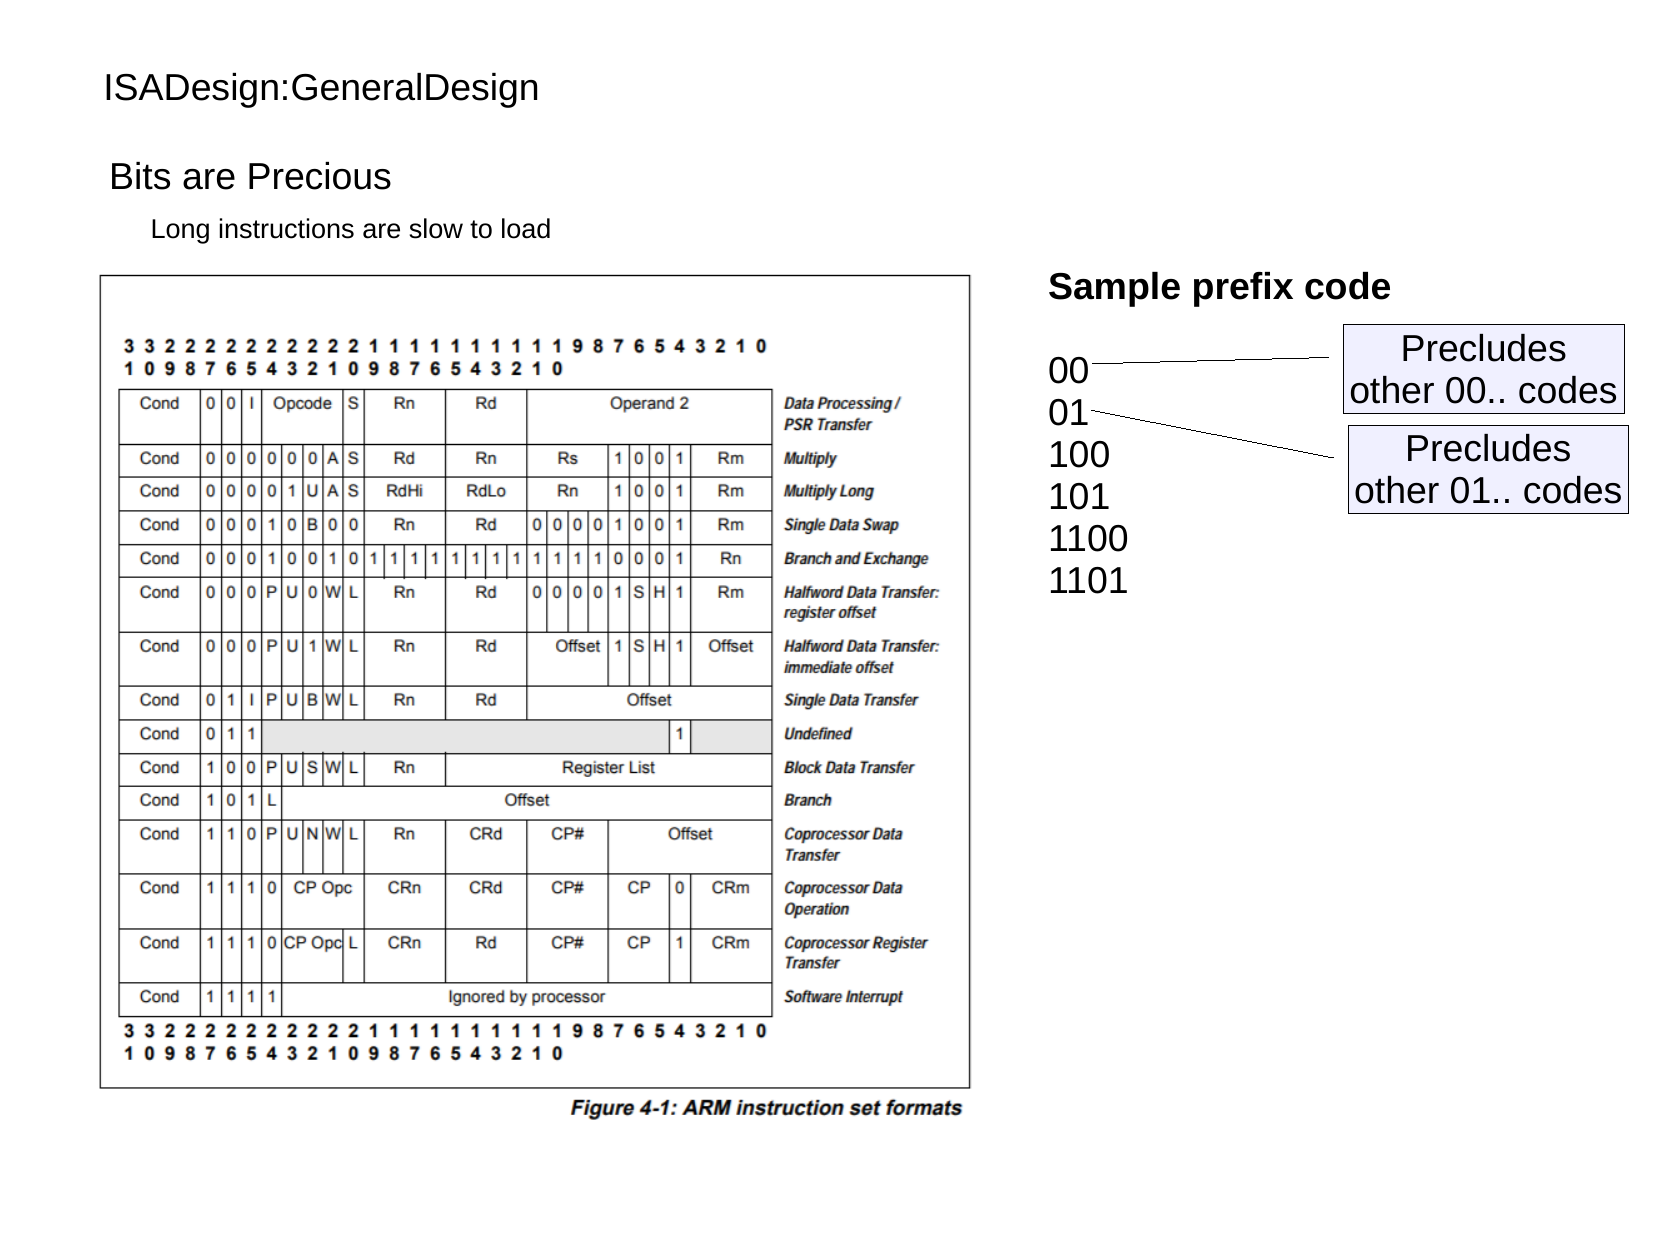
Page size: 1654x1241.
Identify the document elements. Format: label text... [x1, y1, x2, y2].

text_box Precludes other 01.. codes [1348, 425, 1629, 514]
text_box Sample prefix code 00 01 100 101 1100 1101 [1033, 257, 1407, 611]
text_box Bits are Precious [94, 147, 408, 205]
picture [86, 265, 1004, 1125]
text_box Long instructions are slow to load [135, 206, 566, 252]
text_box Precludes other 00.. codes [1344, 325, 1624, 413]
text_box ISADesign:GeneralDesign [88, 59, 555, 116]
